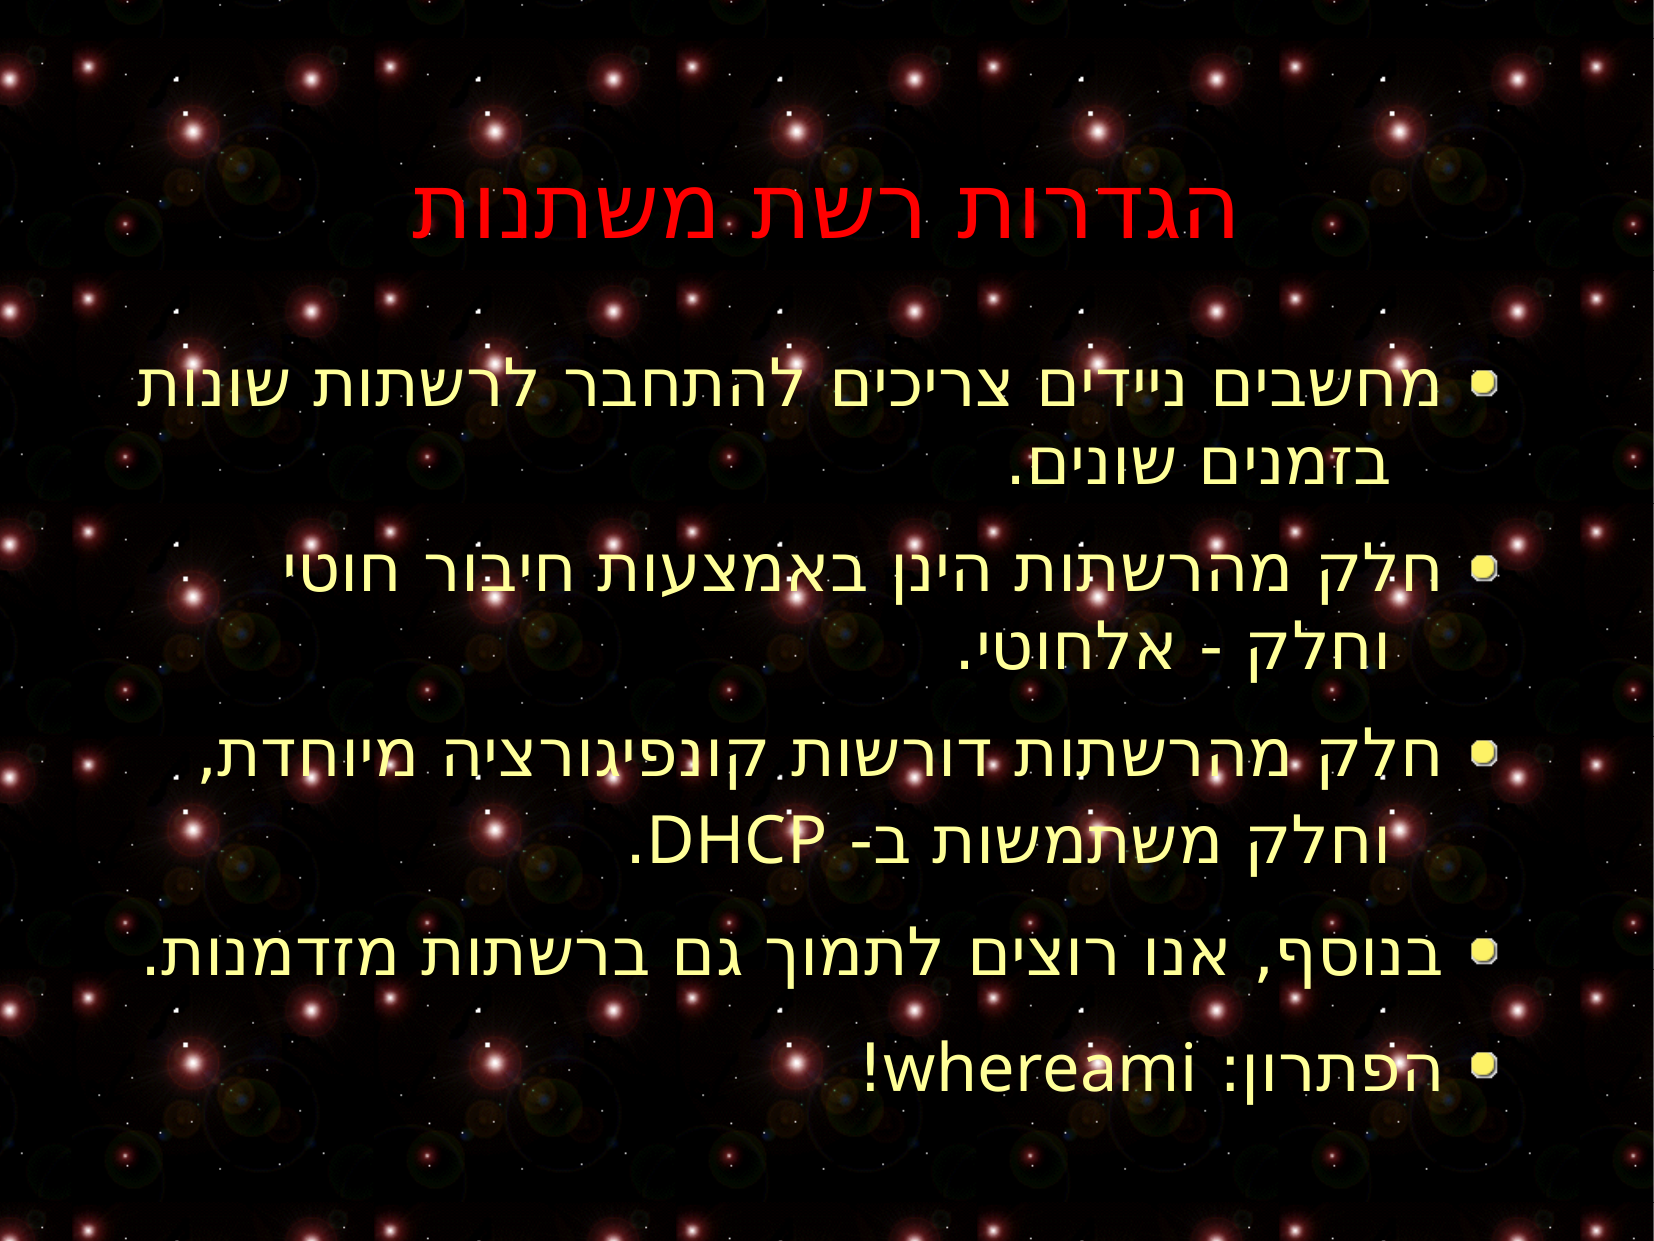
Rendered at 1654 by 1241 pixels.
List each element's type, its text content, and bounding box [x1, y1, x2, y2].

list מחשבים ניידים צריכים להתחבר לרשתות שונות בזמנים שונים. חלק מהרשתות הינן באמצעות חיבור חוטי וחלק - אלחוטי. חלק מהרשתות דורשות קונפיגורציה מיוחדת, וחלק משתמשות ב- DHCP. בנוסף, אנו רוצים לתמוך גם ברשתות מזדמנות. הפתרון: whereami! [121, 344, 1534, 1127]
picture [0, 0, 1654, 1241]
title הגדרות רשת משתנות [121, 102, 1534, 311]
